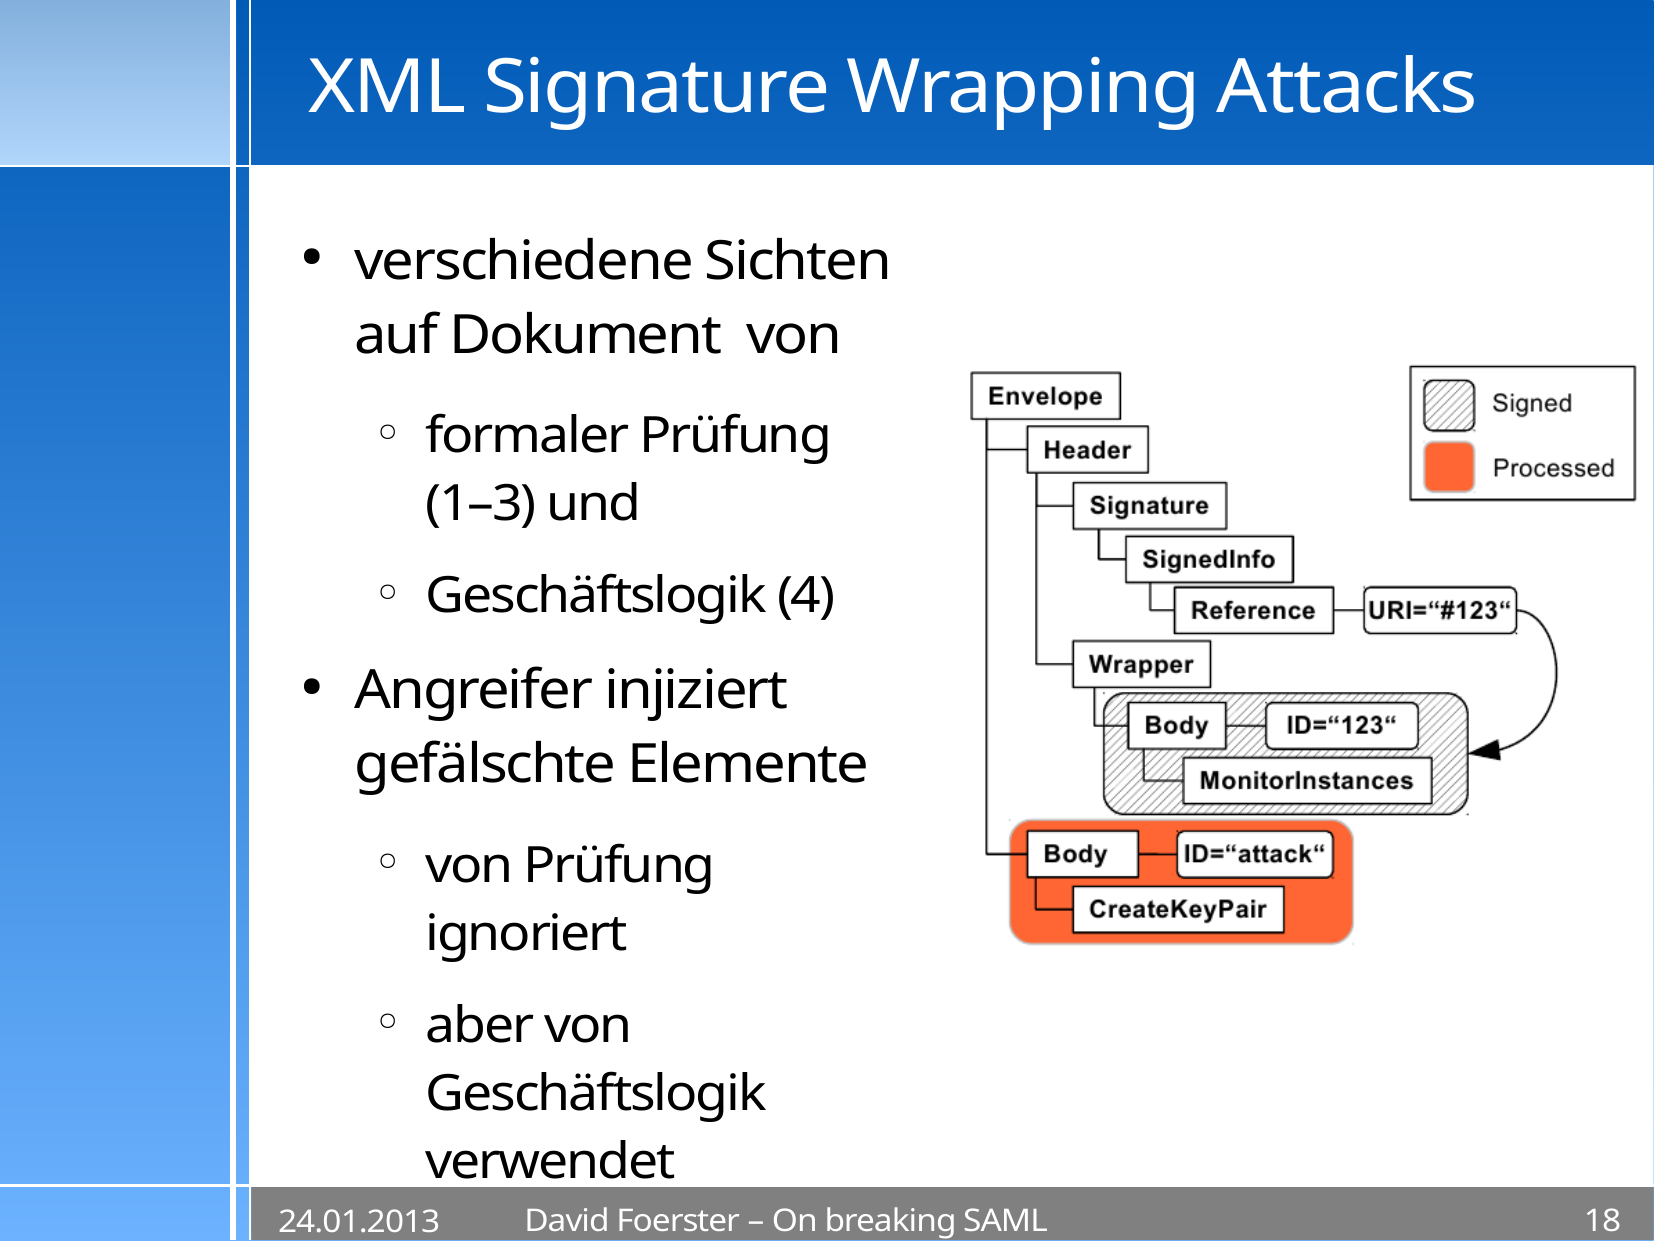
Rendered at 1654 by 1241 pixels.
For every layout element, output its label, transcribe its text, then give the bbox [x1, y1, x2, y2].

title XML Signature Wrapping Attacks [273, 0, 1499, 167]
list verschiedene Sichten auf Dokument von formaler Prüfung (1–3) und Geschäftslogik (4) Angreifer injiziert gefälschte Elemente von Prüfung ignoriert aber von Geschäftslogik verwendet [283, 221, 916, 1096]
picture [958, 355, 1653, 962]
